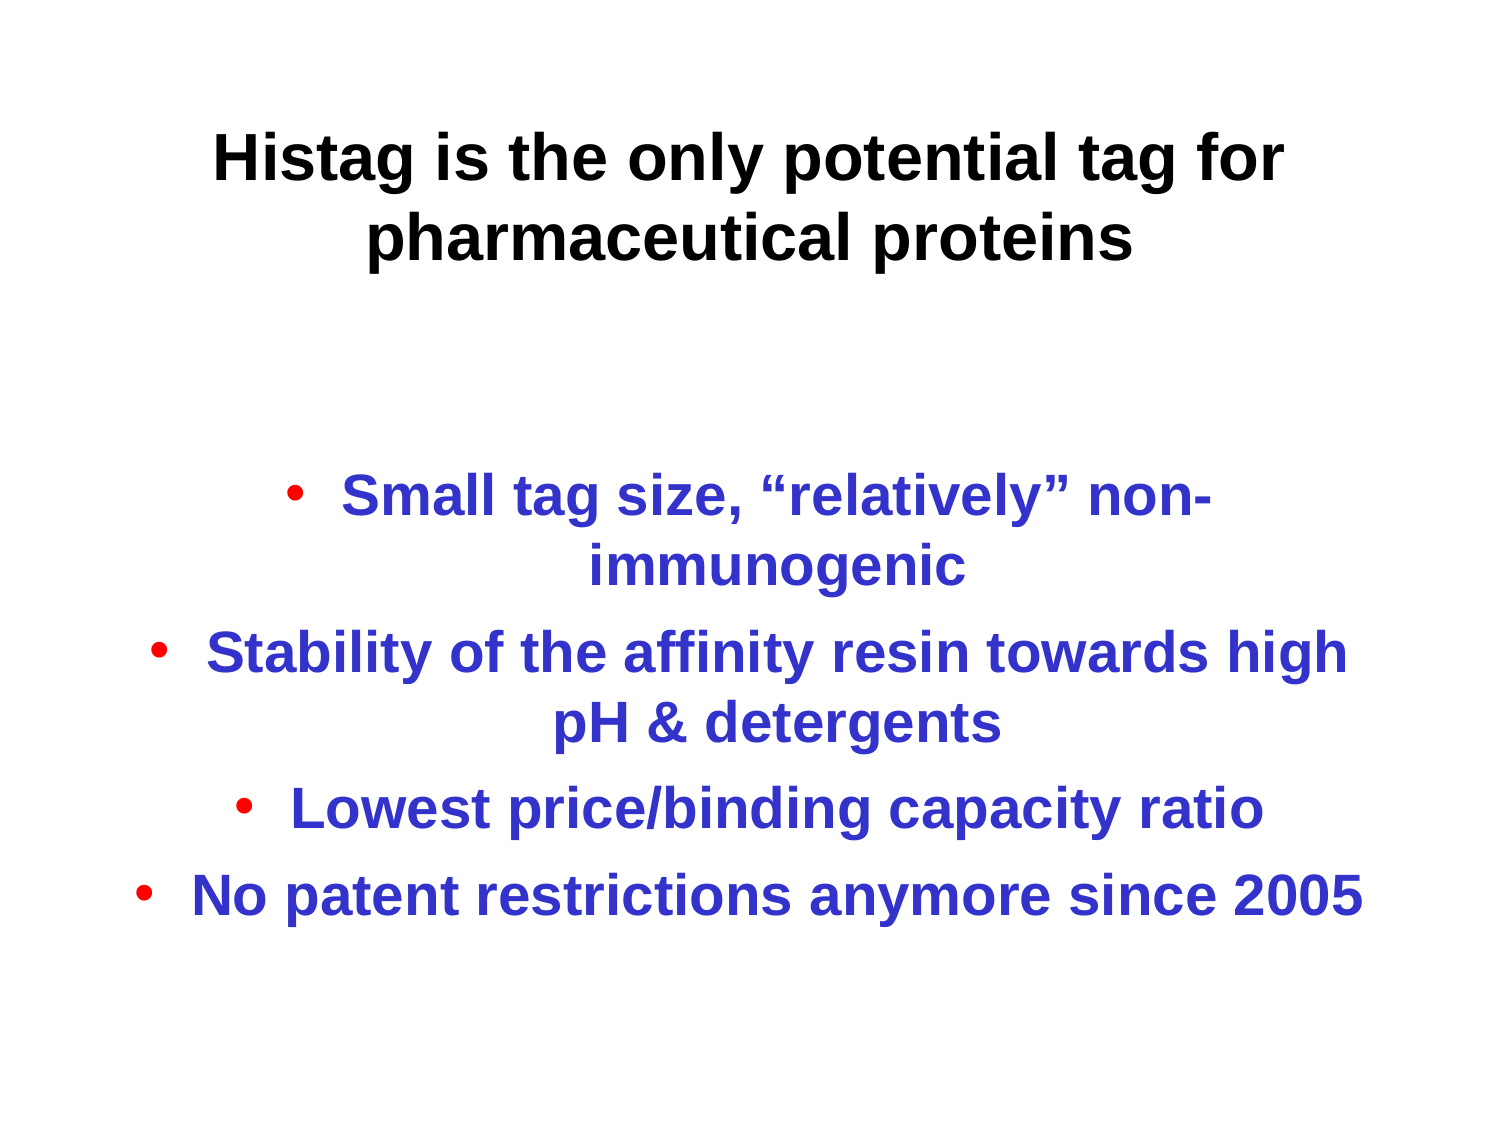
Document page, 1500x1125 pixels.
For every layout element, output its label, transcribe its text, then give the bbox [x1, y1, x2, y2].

list Small tag size, “relatively” non-immunogenic Stability of the affinity resin towards high pH & detergents Lowest price/binding capacity ratio No patent restrictions anymore since 2005 [112, 450, 1388, 1000]
title Histag is the only potential tag for pharmaceutical proteins [112, 99, 1388, 288]
